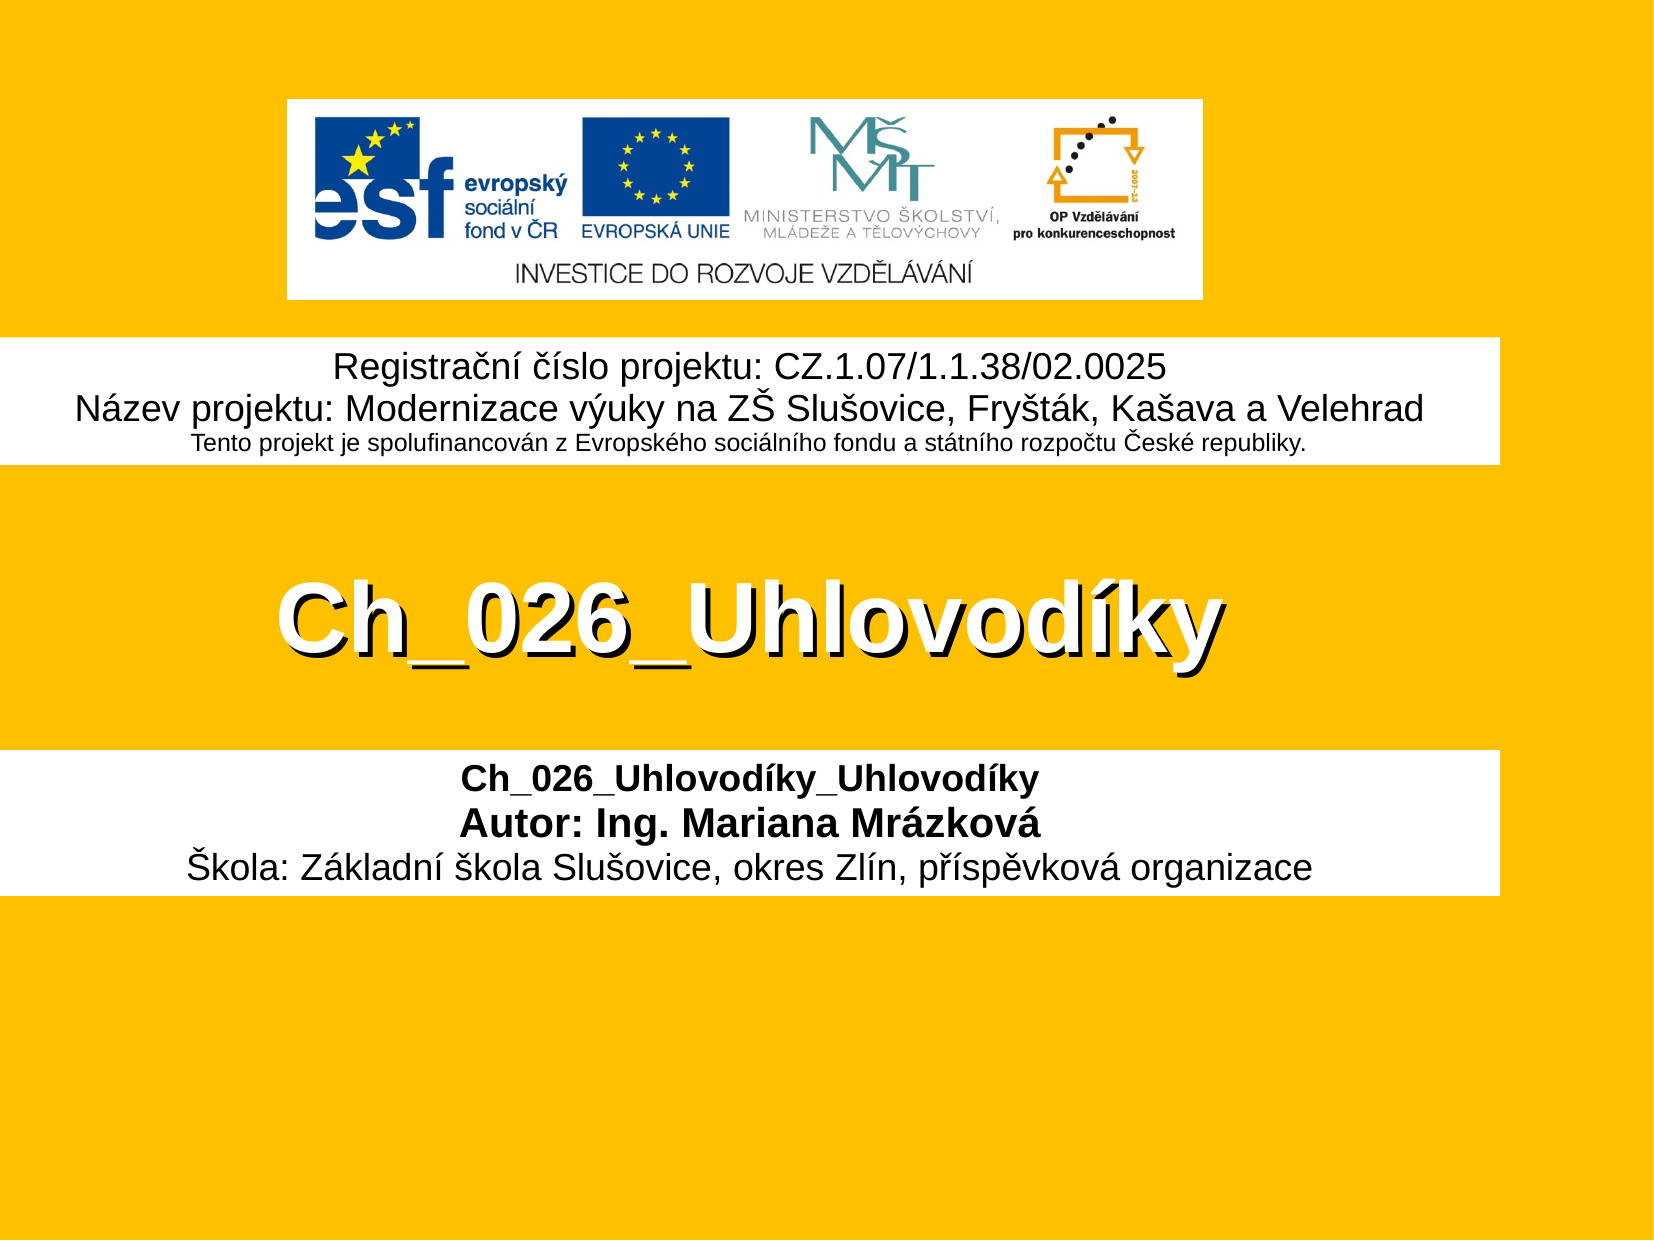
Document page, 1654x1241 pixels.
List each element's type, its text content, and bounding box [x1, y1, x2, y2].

title Ch_026_Uhlovodíky [112, 537, 1388, 688]
picture [287, 99, 1203, 300]
text_box Ch_026_Uhlovodíky_Uhlovodíky Autor: Ing. Mariana Mrázková Škola: Základní škola Slušovice, okres Zlín, příspěvková organizace [0, 750, 1501, 896]
text_box Registrační číslo projektu: CZ.1.07/1.1.38/02.0025 Název projektu: Modernizace výuky na ZŠ Slušovice, Fryšták, Kašava a Velehrad Tento projekt je spolufinancován z Evropského sociálního fondu a státního rozpočtu České republiky. [0, 337, 1501, 465]
